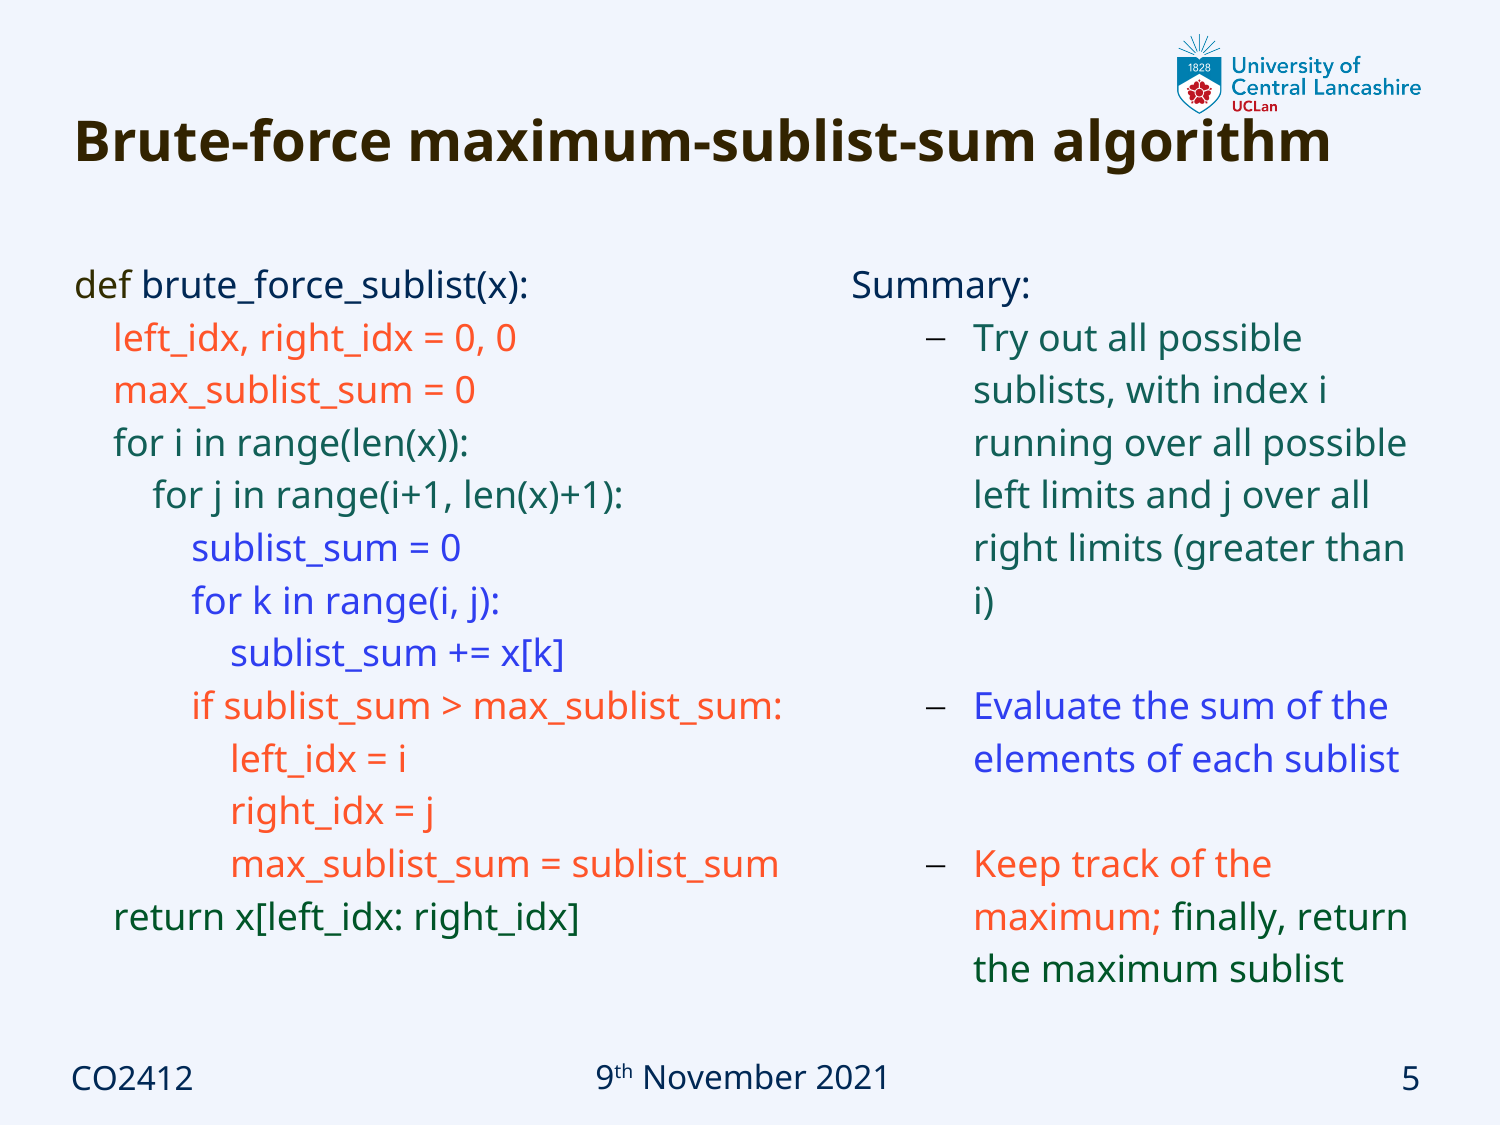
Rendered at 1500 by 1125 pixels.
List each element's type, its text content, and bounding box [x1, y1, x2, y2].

title Brute-force maximum-sublist-sum algorithm [58, 93, 1475, 186]
text_box def brute_force_sublist(x): left_idx, right_idx = 0, 0 max_sublist_sum = 0 for i in range(len(x)): for j in range(i+1, len(x)+1): sublist_sum = 0 for k in range(i, j): sublist_sum += x[k] if sublist_sum > max_sublist_sum: left_idx = i right_idx = j max_sublist_sum = sublist_sum return x[left_idx: right_idx] [59, 246, 831, 945]
picture [1177, 34, 1421, 93]
text_box Summary: Try out all possible sublists, with index i running over all possible left limits and j over all right limits (greater than i) Evaluate the sum of the elements of each sublist Keep track of the maximum; finally, return the maximum sublist [836, 246, 1435, 945]
